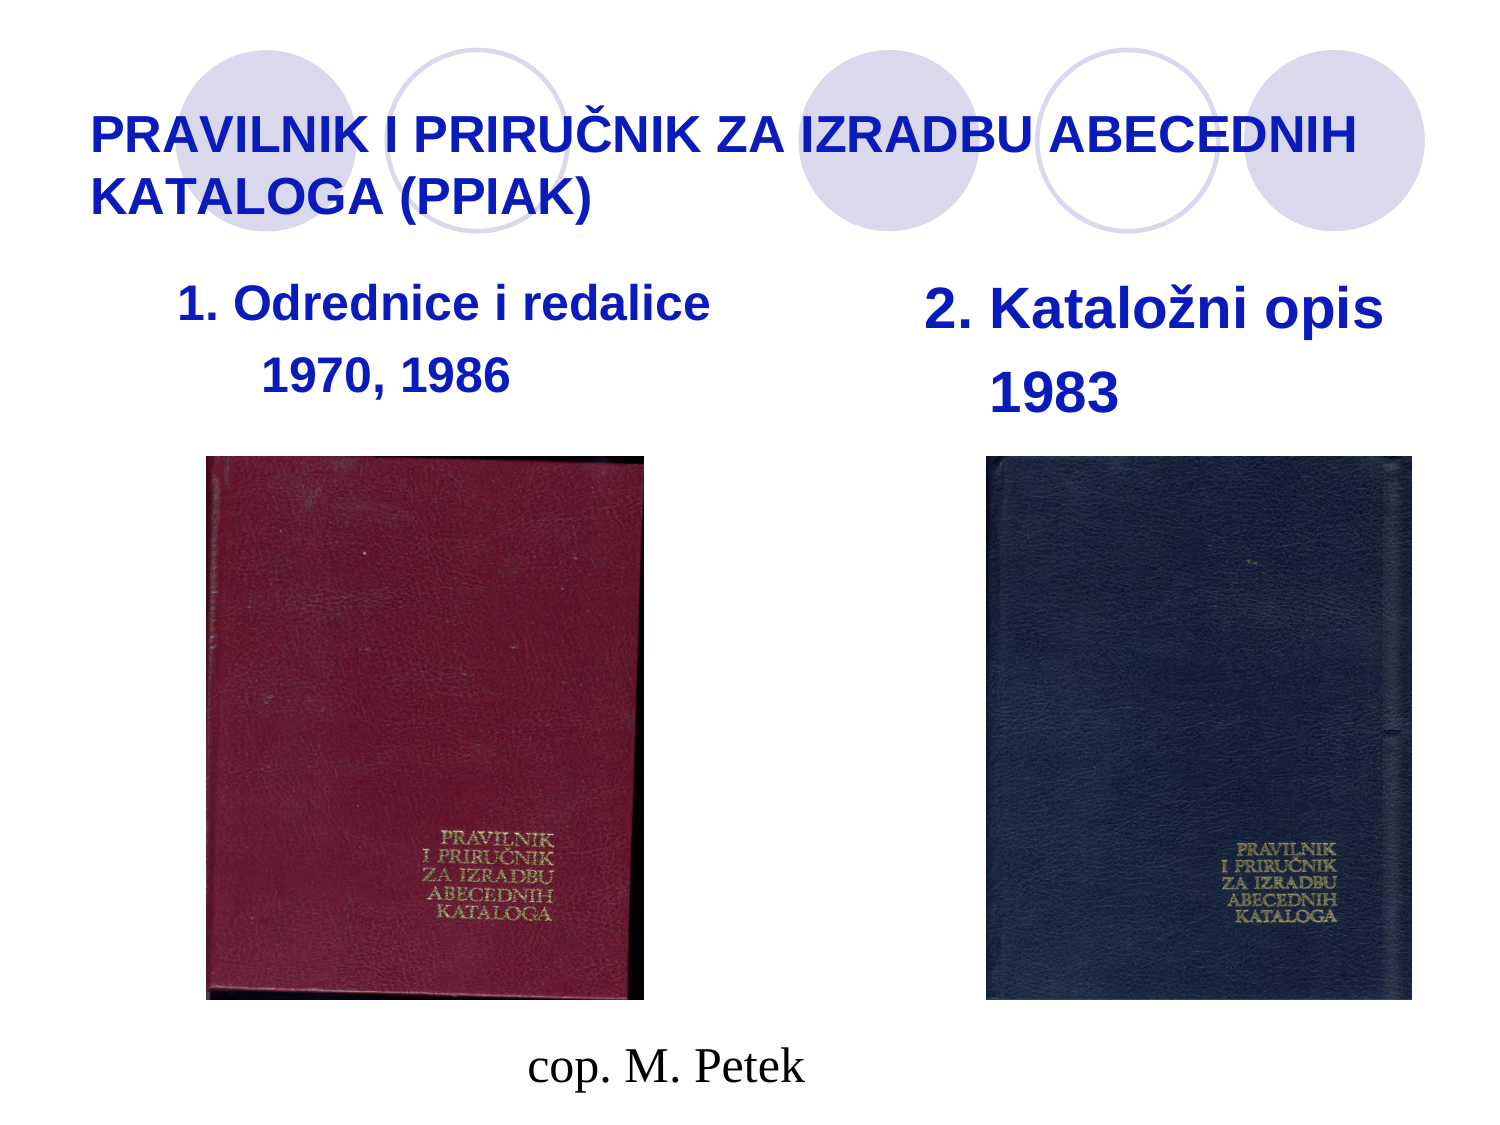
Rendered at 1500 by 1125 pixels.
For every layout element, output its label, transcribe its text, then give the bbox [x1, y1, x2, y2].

picture [206, 456, 644, 1000]
picture [986, 456, 1412, 1000]
list 1. Odrednice i redalice 1970, 1986 [162, 262, 788, 976]
list 2. Kataložni opis 1983 [812, 262, 1438, 976]
title PRAVILNIK I PRIRUČNIK ZA IZRADBU ABECEDNIH KATALOGA (PPIAK) [75, 44, 1426, 233]
